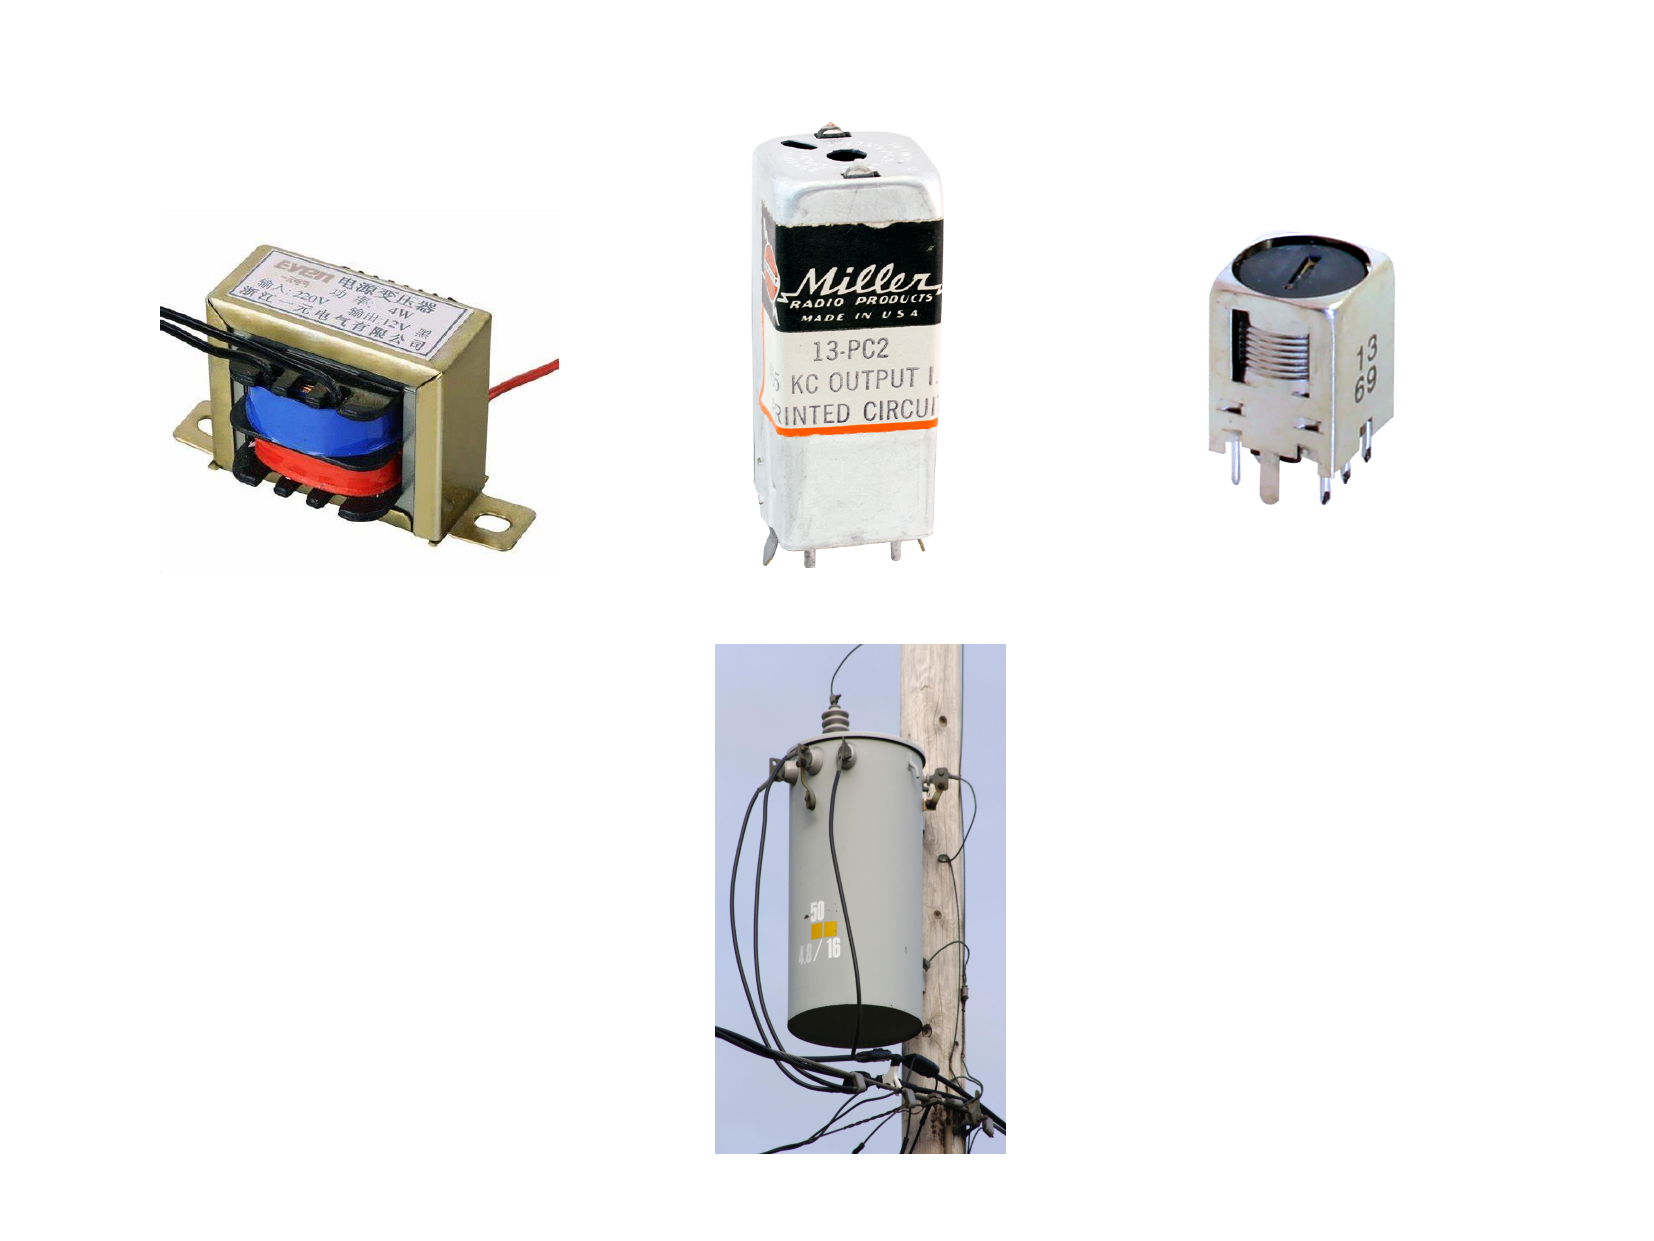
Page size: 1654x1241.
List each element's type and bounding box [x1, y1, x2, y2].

picture [160, 207, 559, 572]
picture [704, 117, 1000, 568]
picture [1172, 219, 1429, 509]
picture [715, 644, 1006, 1155]
